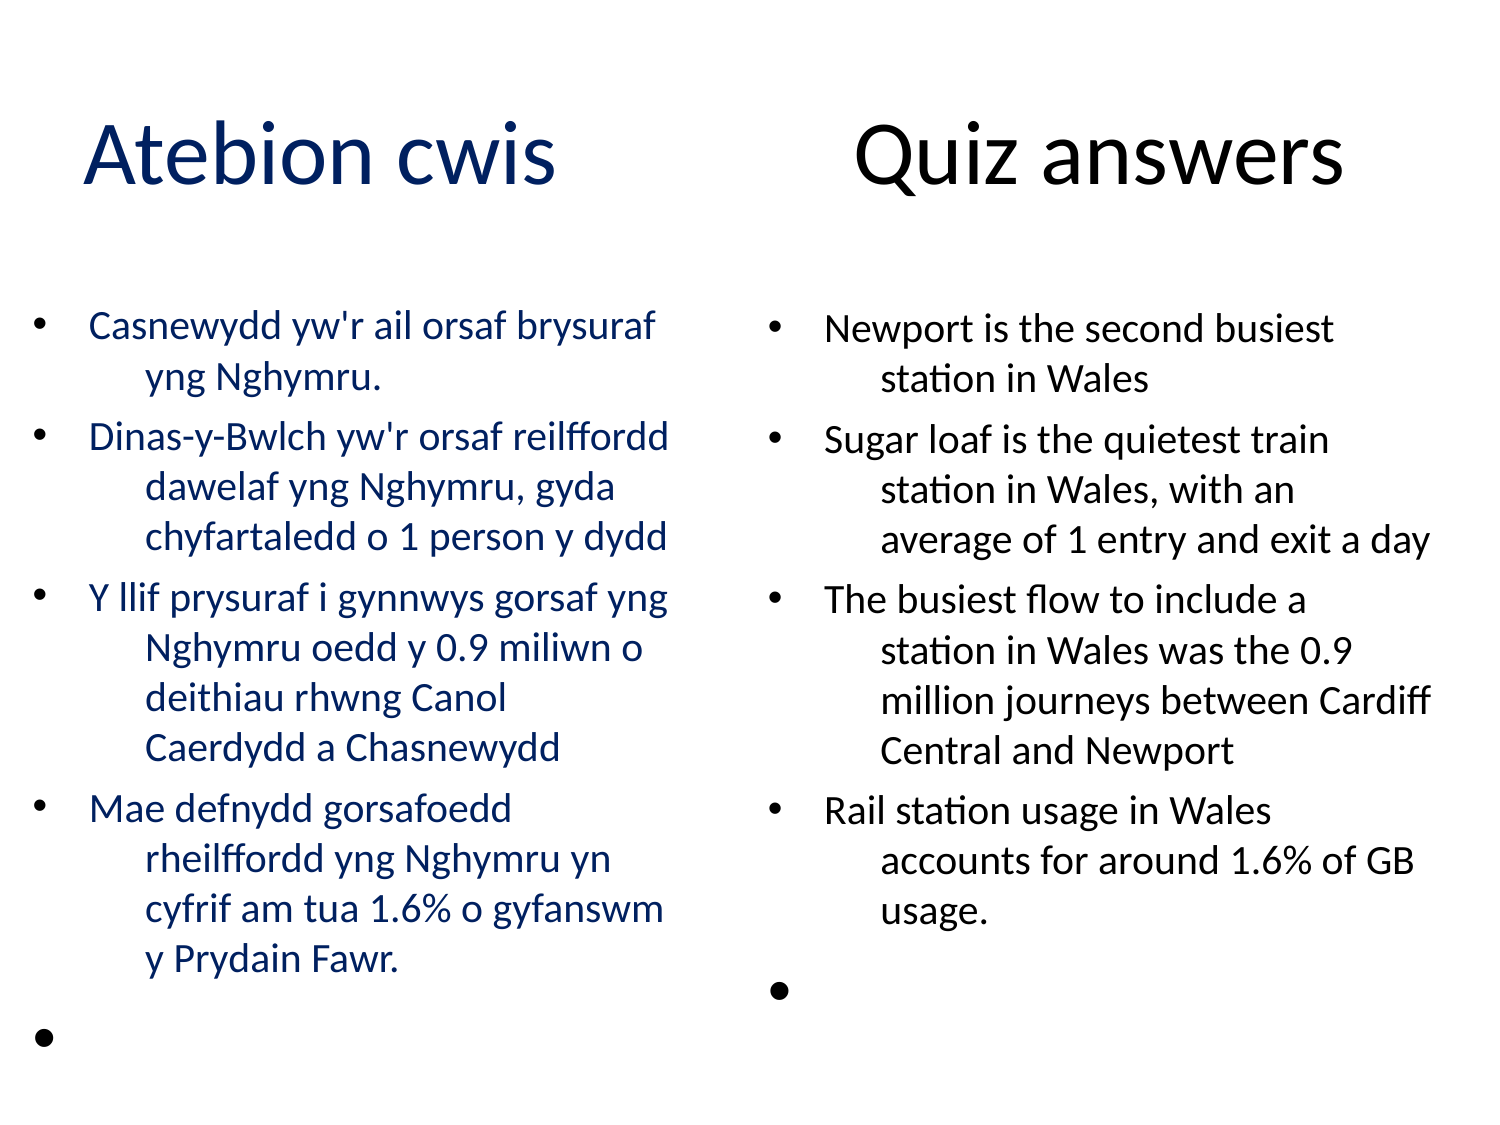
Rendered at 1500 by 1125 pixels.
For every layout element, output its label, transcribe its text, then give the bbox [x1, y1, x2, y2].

text_box Atebion cwis [0, 66, 645, 230]
text_box Casnewydd yw'r ail orsaf brysuraf yng Nghymru. Dinas-y-Bwlch yw'r orsaf reilffordd dawelaf yng Nghymru, gyda chyfartaledd o 1 person y dydd Y llif prysuraf i gynnwys gorsaf yng Nghymru oedd y 0.9 miliwn o deithiau rhwng Canol Caerdydd a Chasnewydd Mae defnydd gorsafoedd rheilffordd yng Nghymru yn cyfrif am tua 1.6% o gyfanswm y Prydain Fawr. [17, 290, 691, 1034]
title Quiz answers [776, 66, 1424, 230]
text_box Newport is the second busiest station in Wales Sugar loaf is the quietest train station in Wales, with an average of 1 entry and exit a day The busiest flow to include a station in Wales was the 0.9 million journeys between Cardiff Central and Newport Rail station usage in Wales accounts for around 1.6% of GB usage. [752, 293, 1447, 1037]
